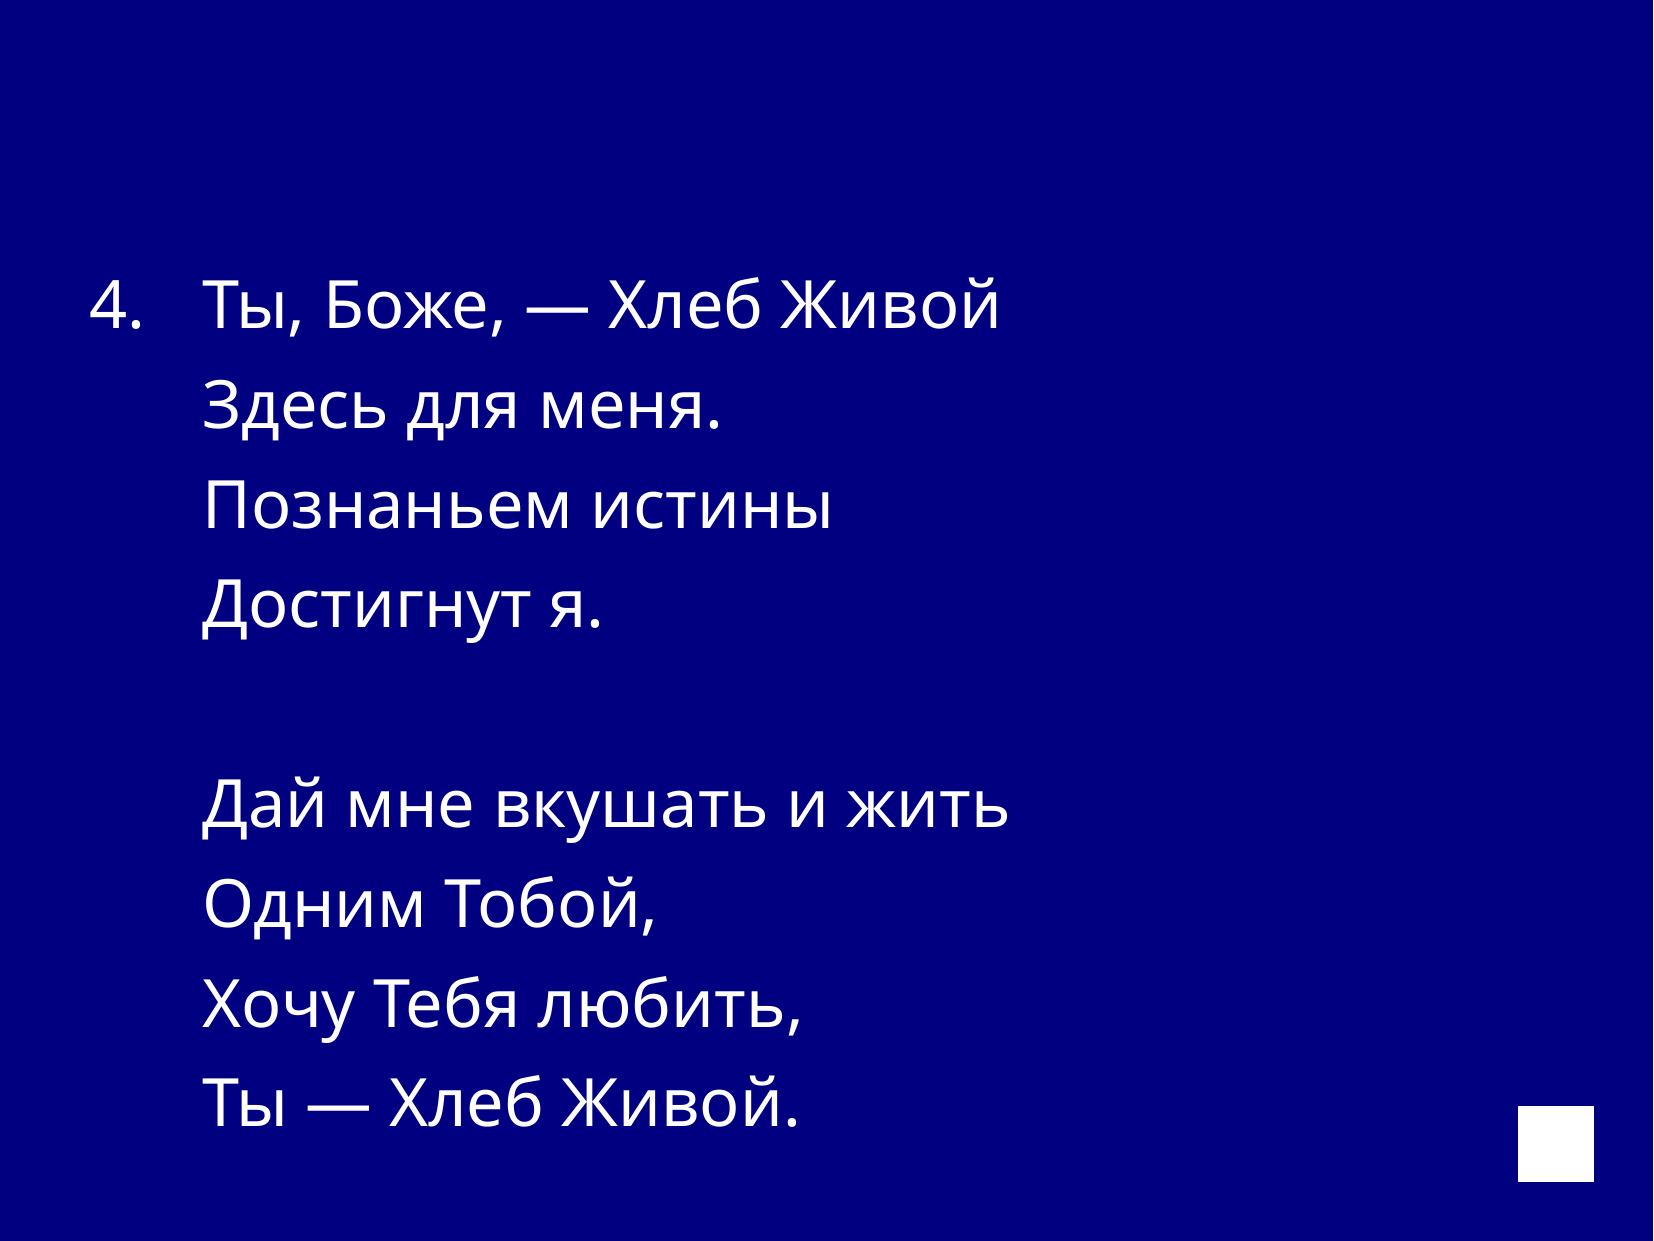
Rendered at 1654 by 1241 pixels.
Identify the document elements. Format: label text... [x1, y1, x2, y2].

text_box 4. Ты, Боже, — Хлеб Живой Здесь для меня. Познаньем истины Достигнут я. Дай мне вкушать и жить Одним Тобой, Хочу Тебя любить, Ты — Хлеб Живой. [75, 150, 1576, 1163]
text_box [1518, 1106, 1594, 1182]
